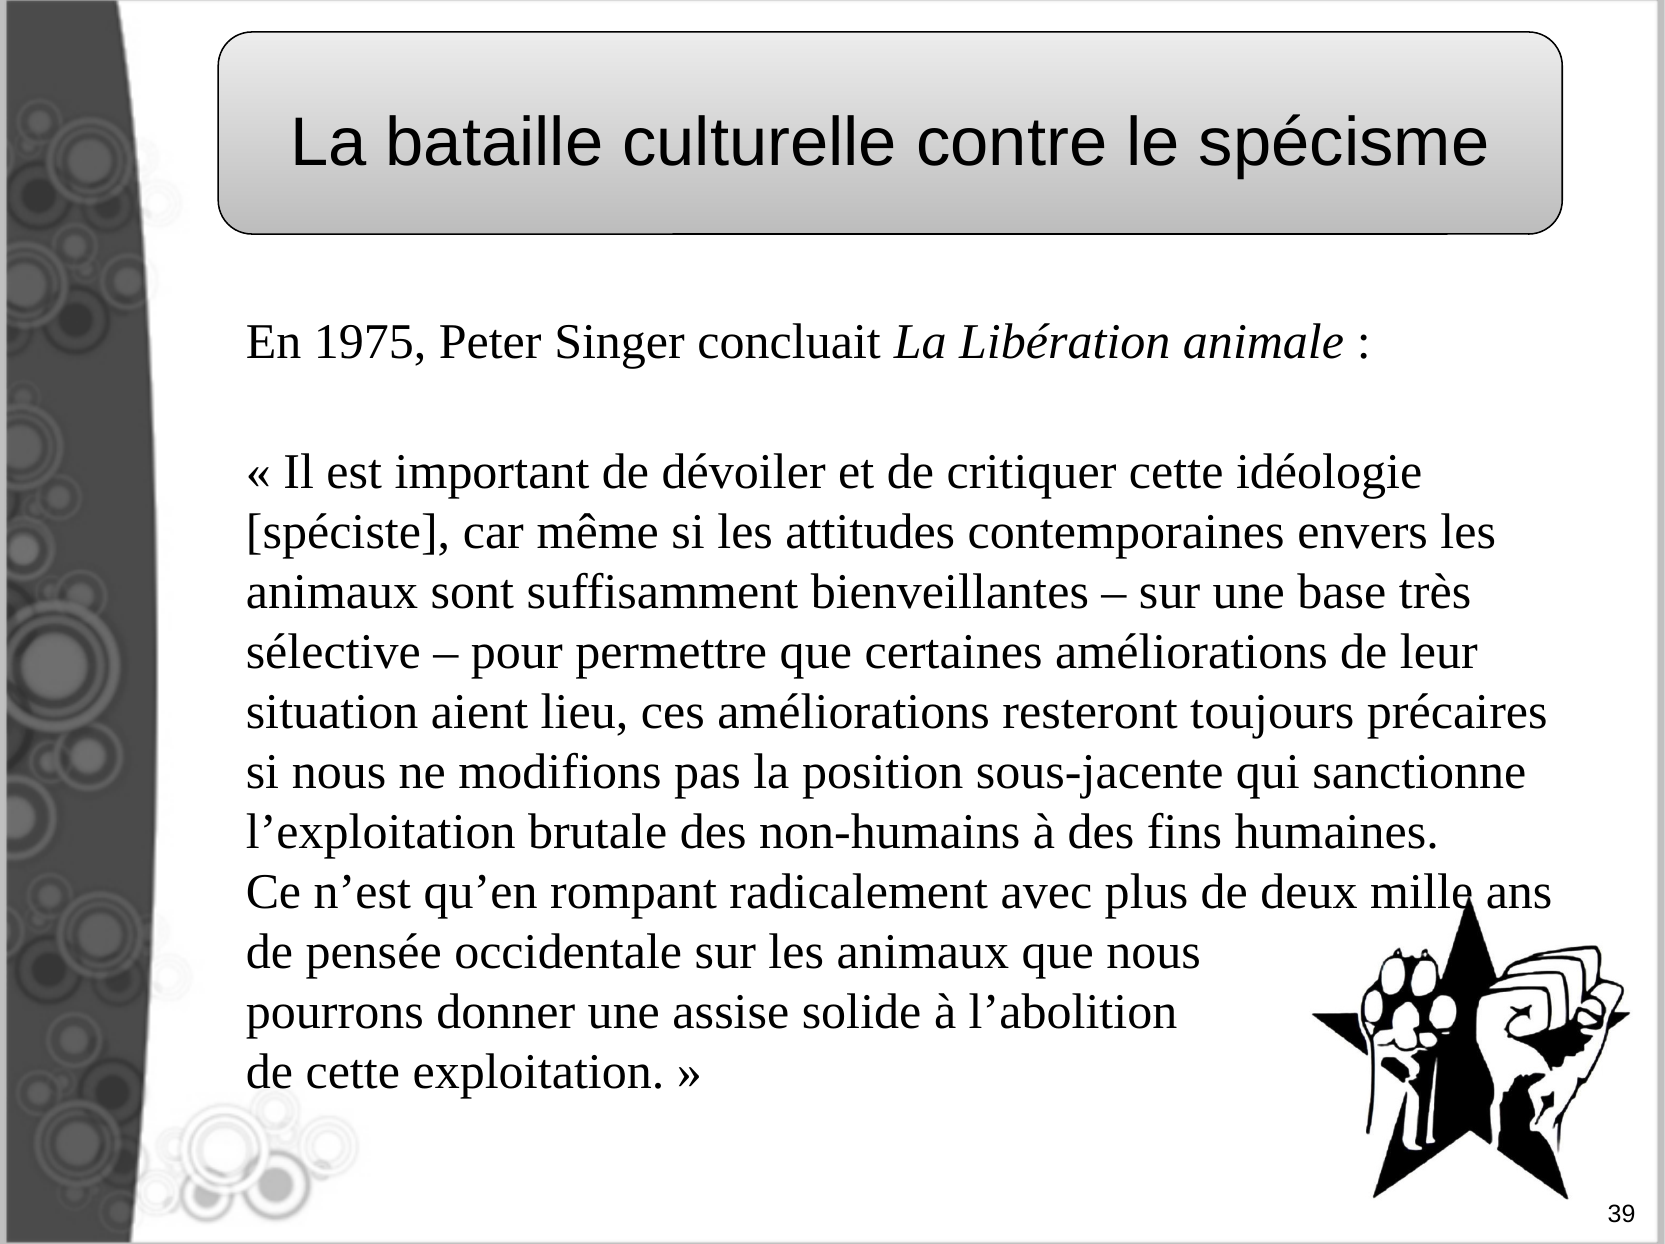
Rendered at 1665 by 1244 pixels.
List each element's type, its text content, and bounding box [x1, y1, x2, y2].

text_box La bataille culturelle contre le spécisme [228, 88, 1553, 187]
picture [3, 0, 1662, 1244]
text_box 39 [1297, 1189, 1644, 1236]
text_box [218, 31, 1563, 235]
text_box En 1975, Peter Singer concluait La Libération animale : « Il est important de dévoiler et de critiquer cette idéologie [spéciste], car même si les attitudes contemporaines envers les animaux sont suffisamment bienveillantes – sur une base très sélective – pour permettre que certaines améliorations de leur situation aient lieu, ces améliorations resteront toujours précaires si nous ne modifions pas la position sous-jacente qui sanctionne l’exploitation brutale des non-humains à des fins humaines. Ce n’est qu’en rompant radicalement avec plus de deux mille ans de pensée occidentale sur les animaux que nous pourrons donner une assise solide à l’abolition de cette exploitation. » [237, 299, 1625, 1108]
